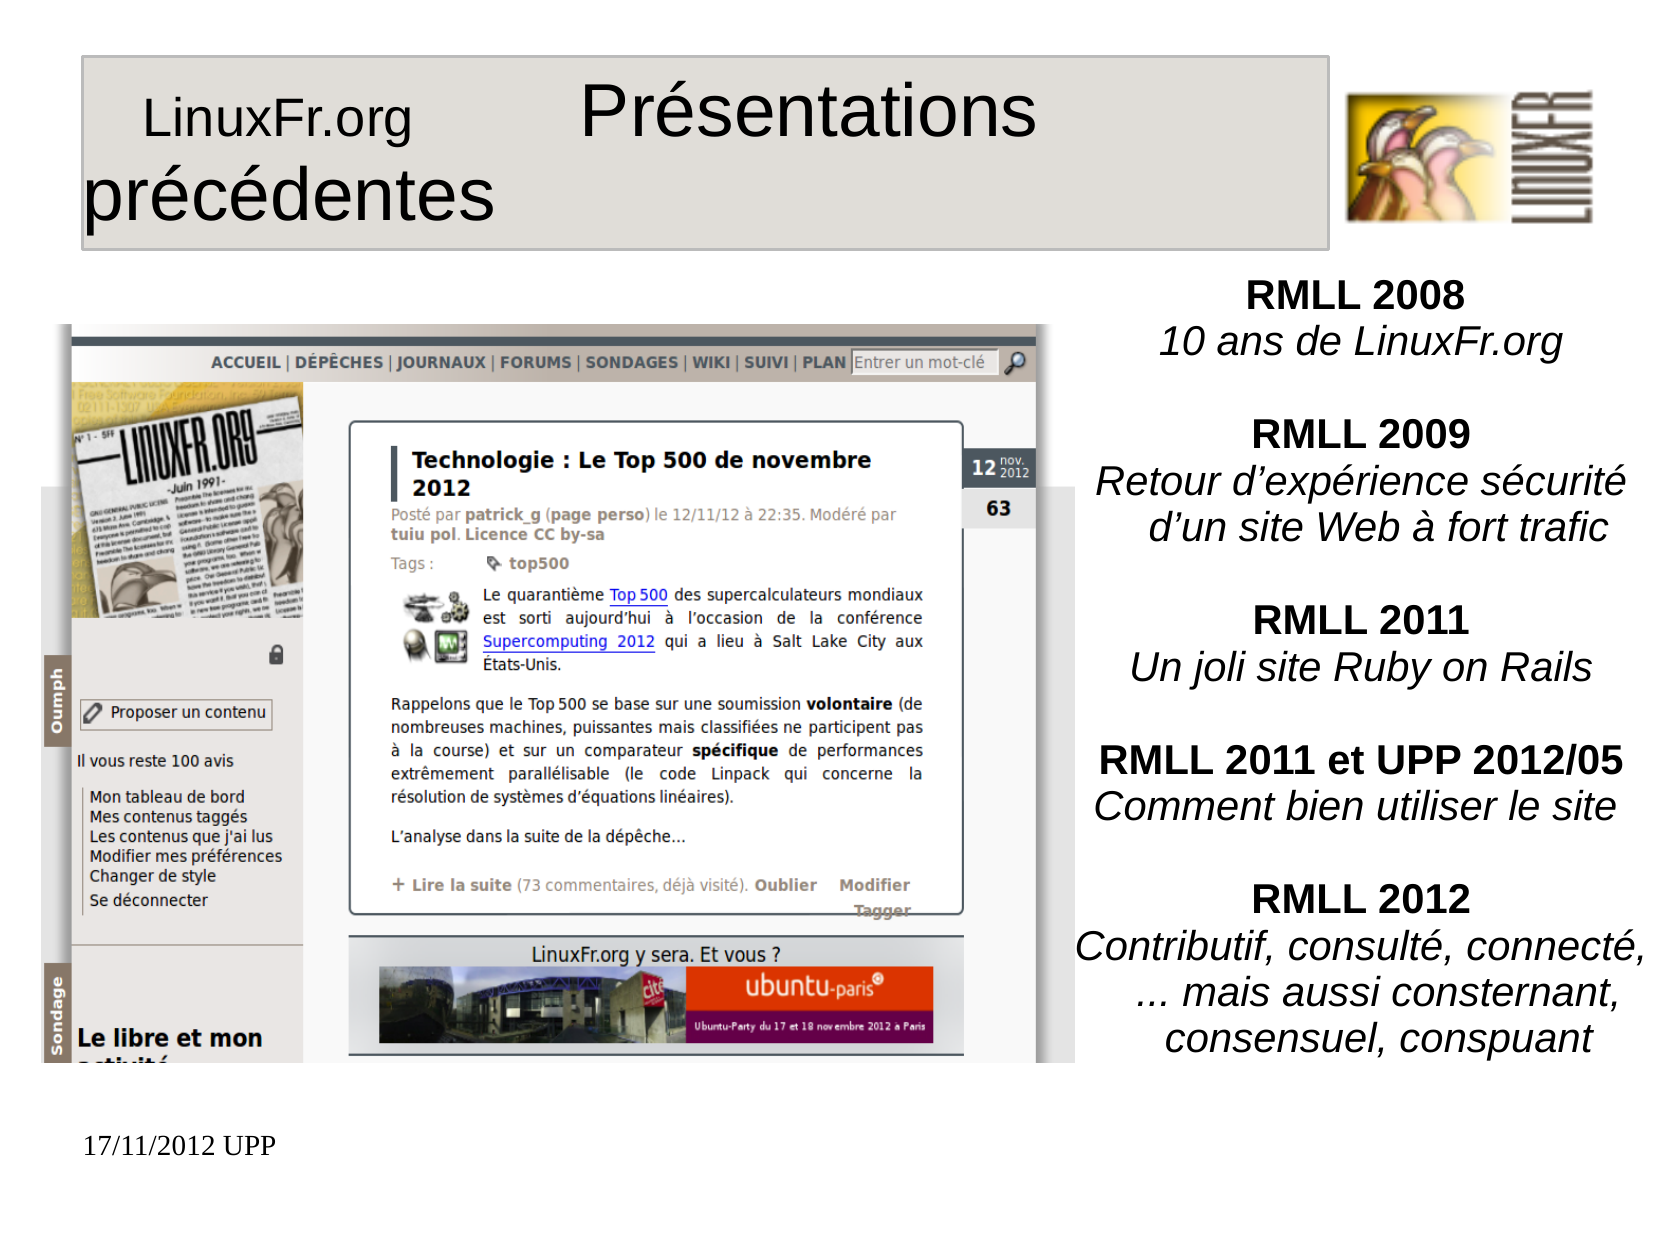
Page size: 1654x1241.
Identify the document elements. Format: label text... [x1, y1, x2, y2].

picture [41, 324, 1075, 1063]
picture [1341, 88, 1601, 229]
title LinuxFr.org Présentations précédentes [82, 56, 1329, 250]
text_box RMLL 2008 10 ans de LinuxFr.org RMLL 2009 Retour d’expérience sécurité d’un site Web à fort trafic RMLL 2011 Un joli site Ruby on Rails RMLL 2011 et UPP 2012/05 Comment bien utiliser le site RMLL 2012 Contributif, consulté, connecté, ... mais aussi consternant, consensuel, conspuant [1033, 271, 1654, 1170]
